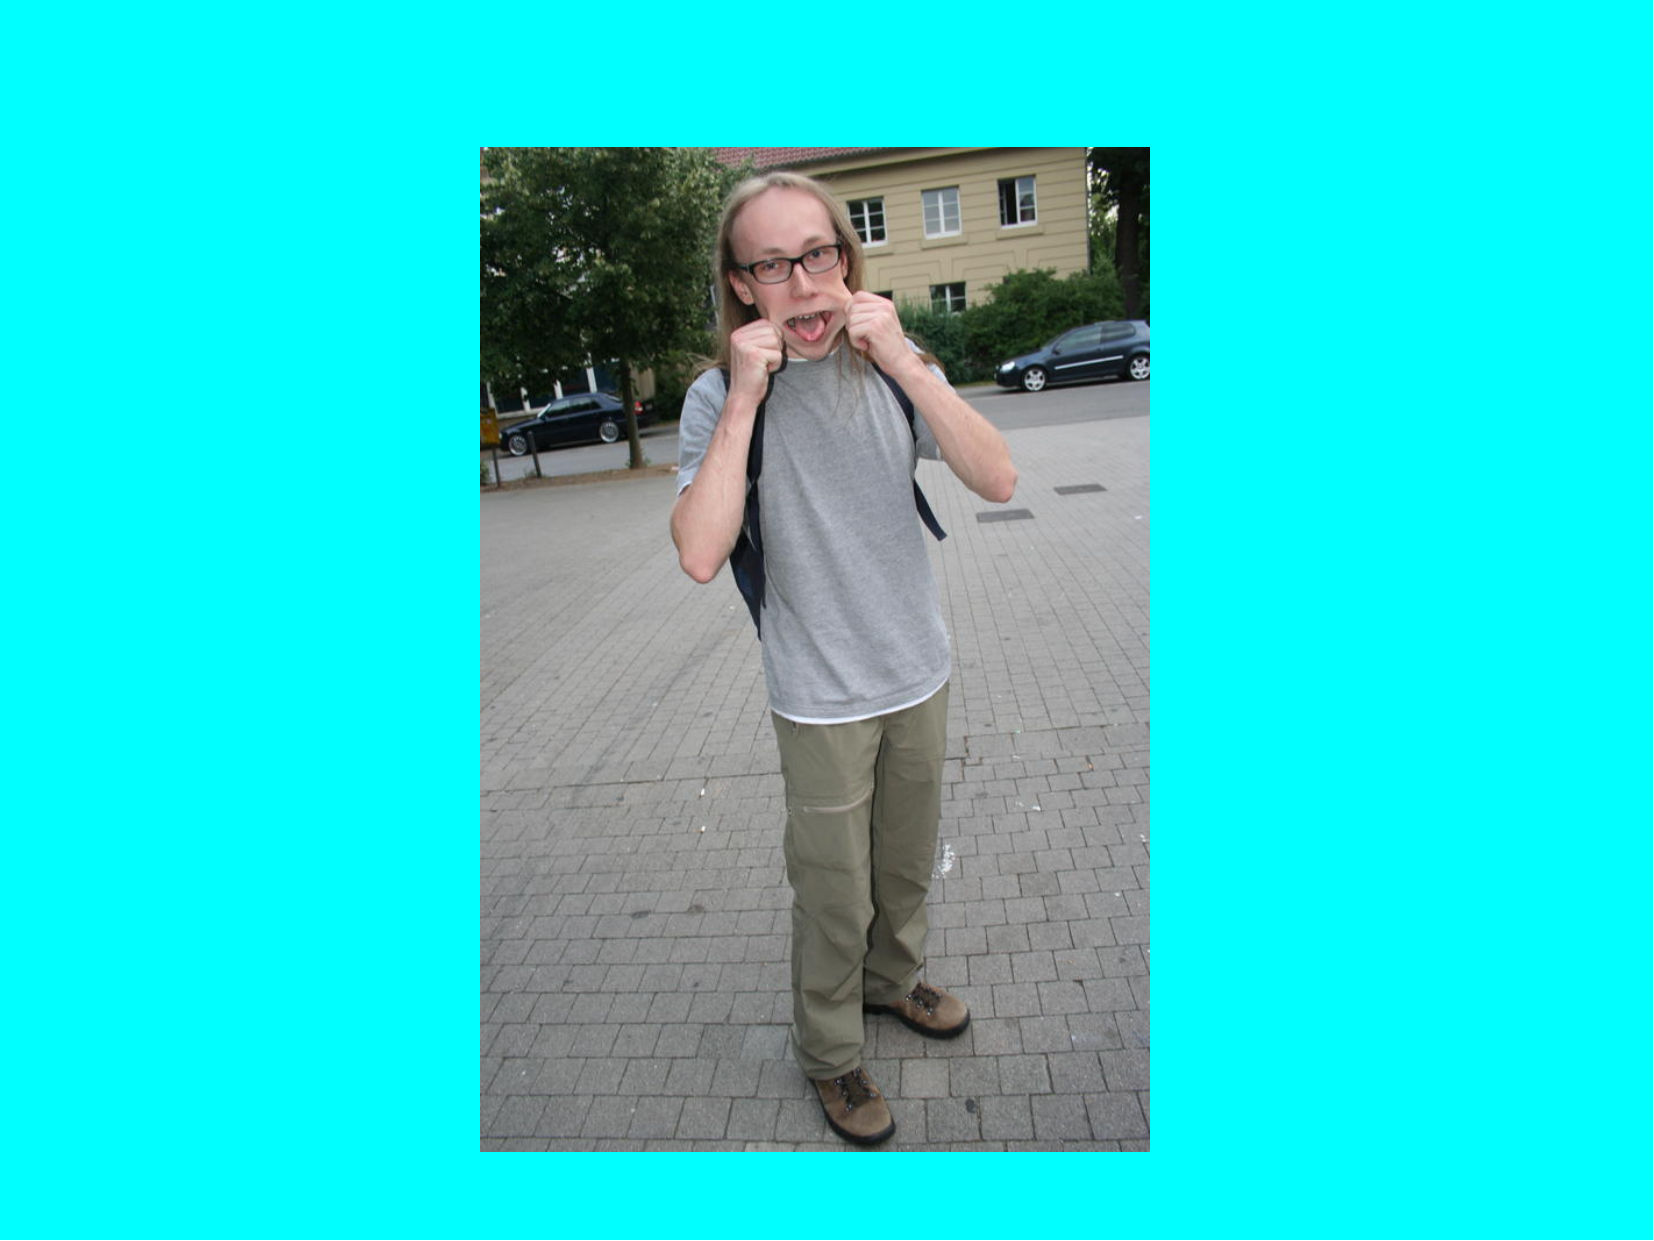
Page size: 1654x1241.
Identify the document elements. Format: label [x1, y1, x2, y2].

picture [480, 147, 1150, 1152]
